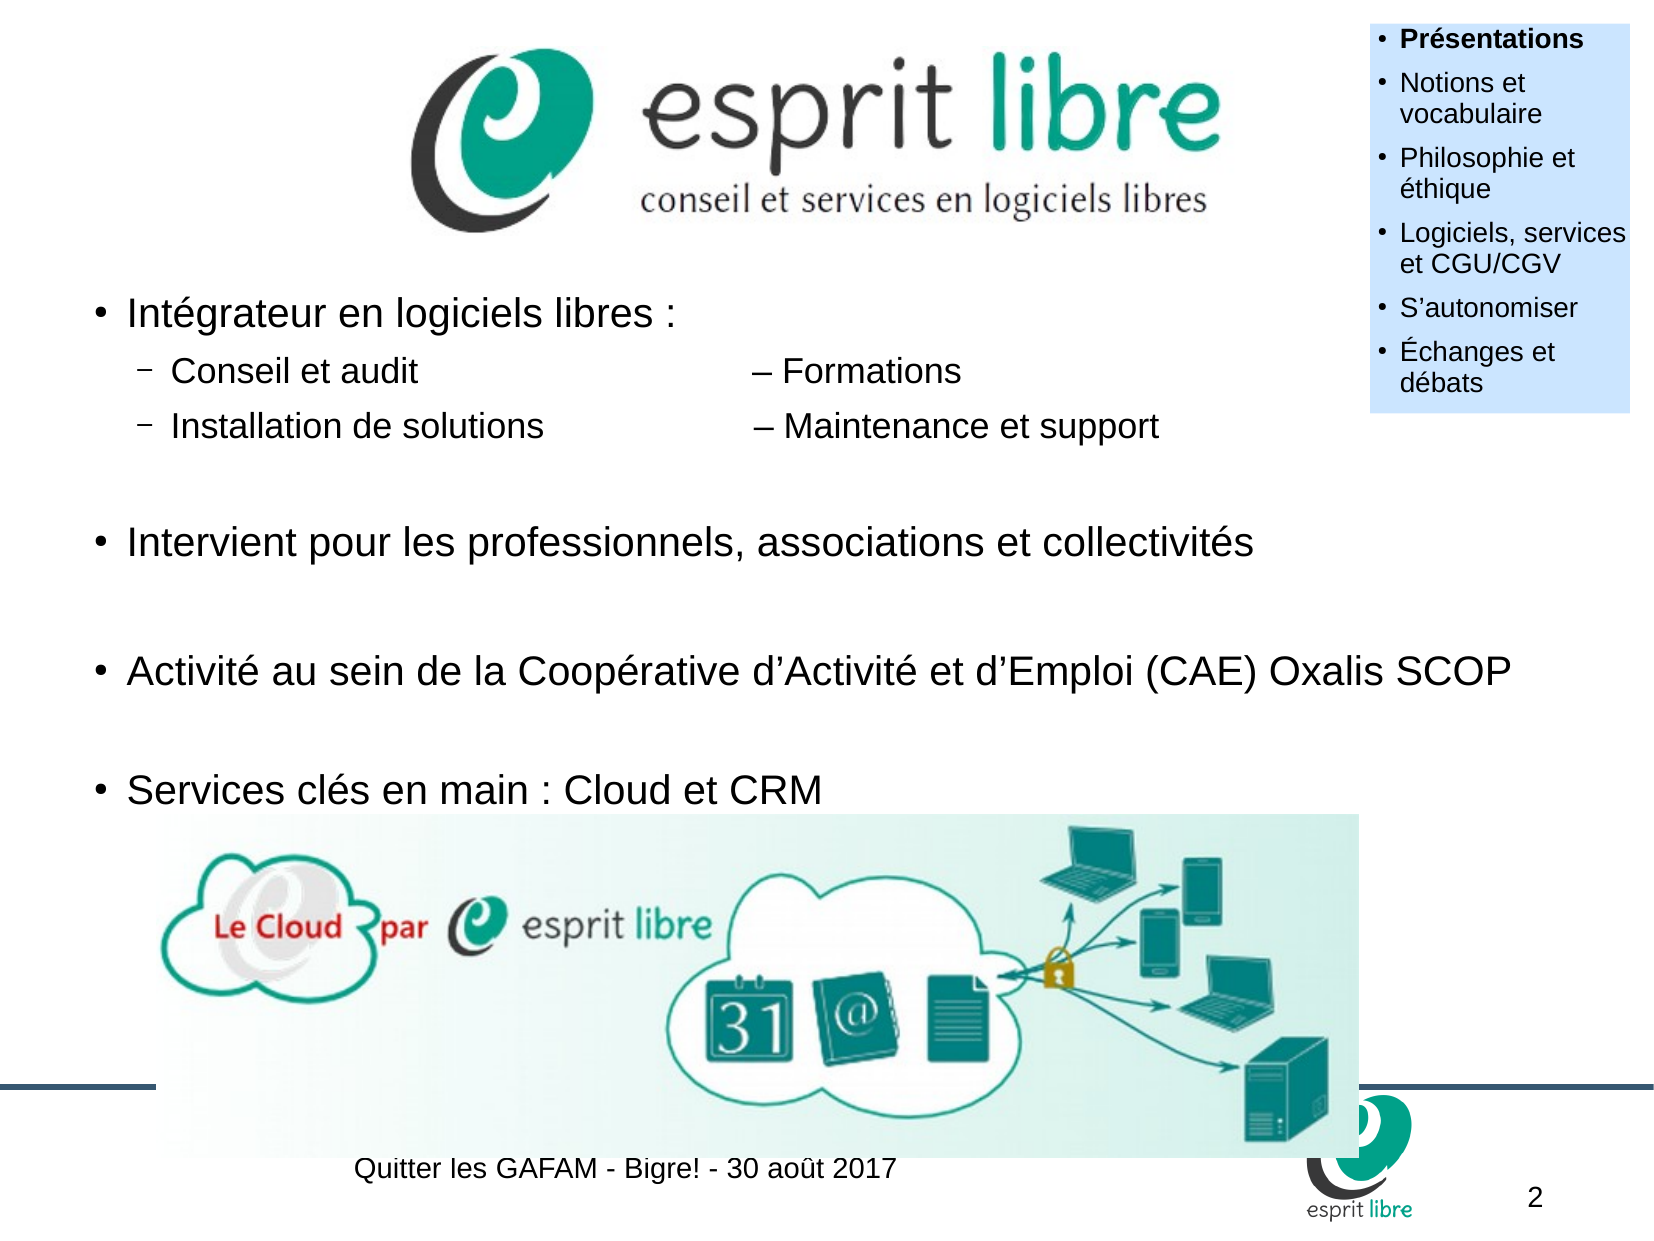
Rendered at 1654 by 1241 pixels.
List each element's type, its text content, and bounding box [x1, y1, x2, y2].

picture [156, 814, 1424, 1223]
list Intégrateur en logiciels libres : Conseil et audit – Formations Installation de solutions – Maintenance et support Intervient pour les professionnels, associations et collectivités Activité au sein de la Coopérative d’Activité et d’Emploi (CAE) Oxalis SCOP Services clés en main : Cloud et CRM [82, 290, 1571, 815]
picture [382, 46, 1244, 236]
list Présentations Notions et vocabulaire Philosophie et éthique Logiciels, services et CGU/CGV S’autonomiser Échanges et débats [1370, 23, 1630, 414]
